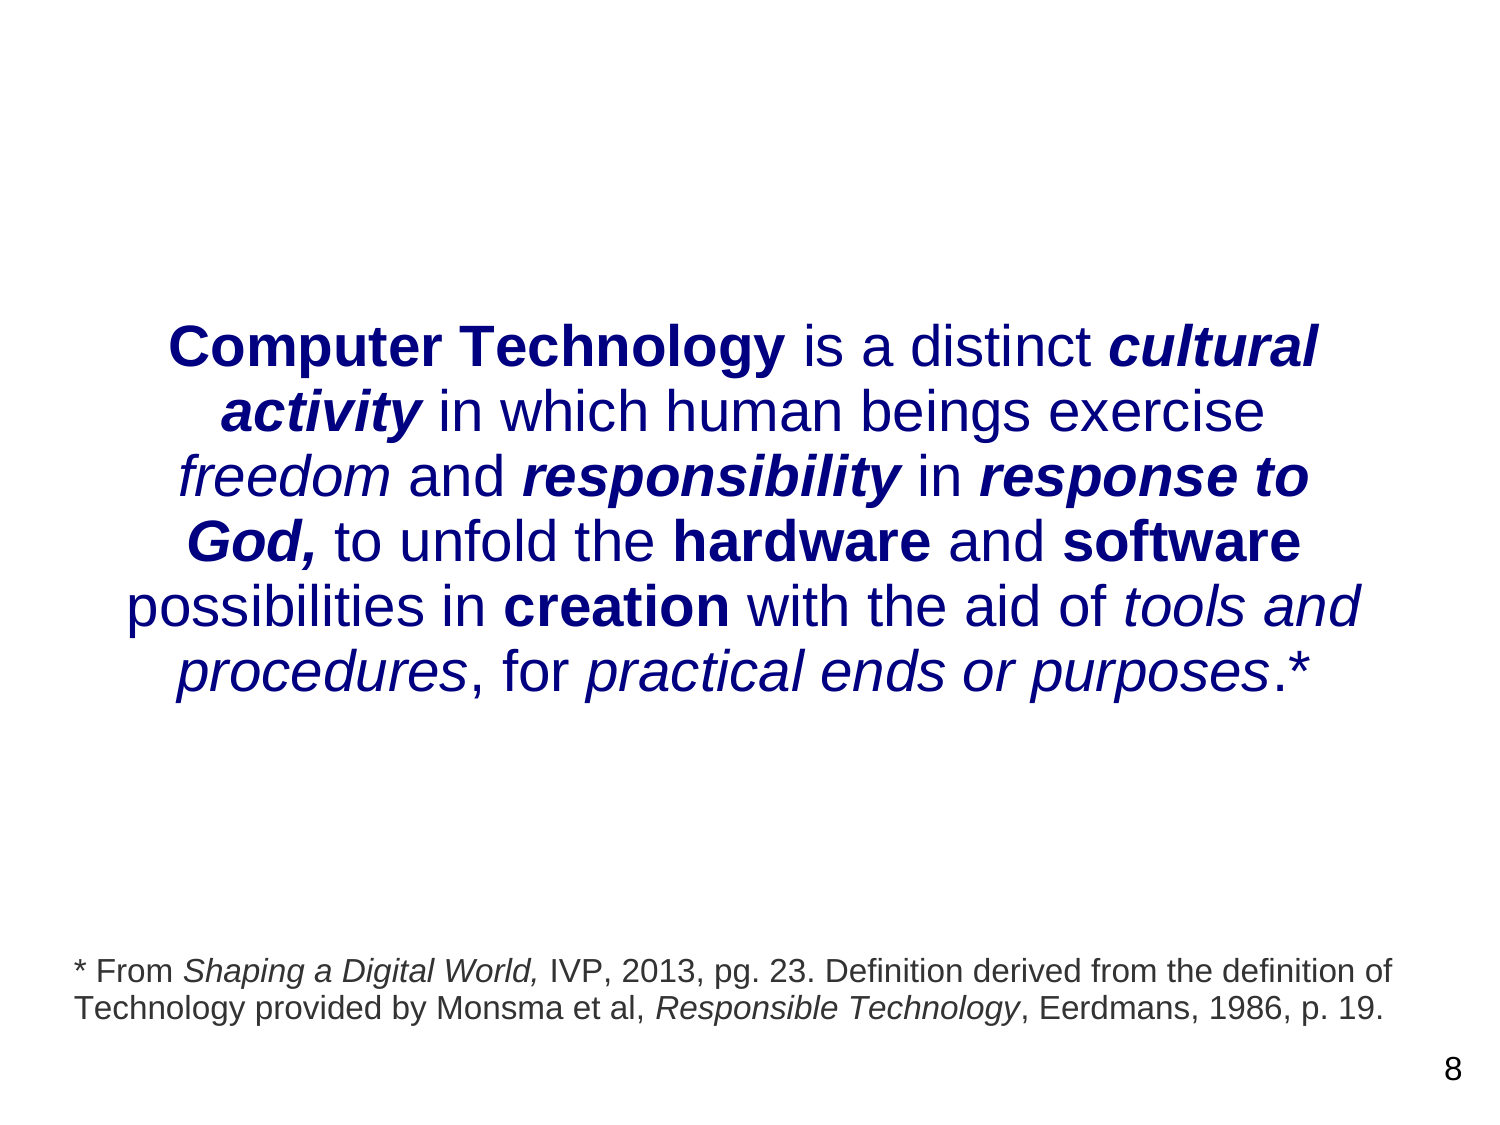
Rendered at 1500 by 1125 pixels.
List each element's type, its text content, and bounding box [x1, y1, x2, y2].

text_box Computer Technology is a distinct cultural activity in which human beings exercise freedom and responsibility in response to God, to unfold the hardware and software possibilities in creation with the aid of tools and procedures, for practical ends or purposes.* [106, 307, 1382, 713]
text_box * From Shaping a Digital World, IVP, 2013, pg. 23. Definition derived from the definition of Technology provided by Monsma et al, Responsible Technology, Eerdmans, 1986, p. 19. [59, 945, 1430, 1035]
